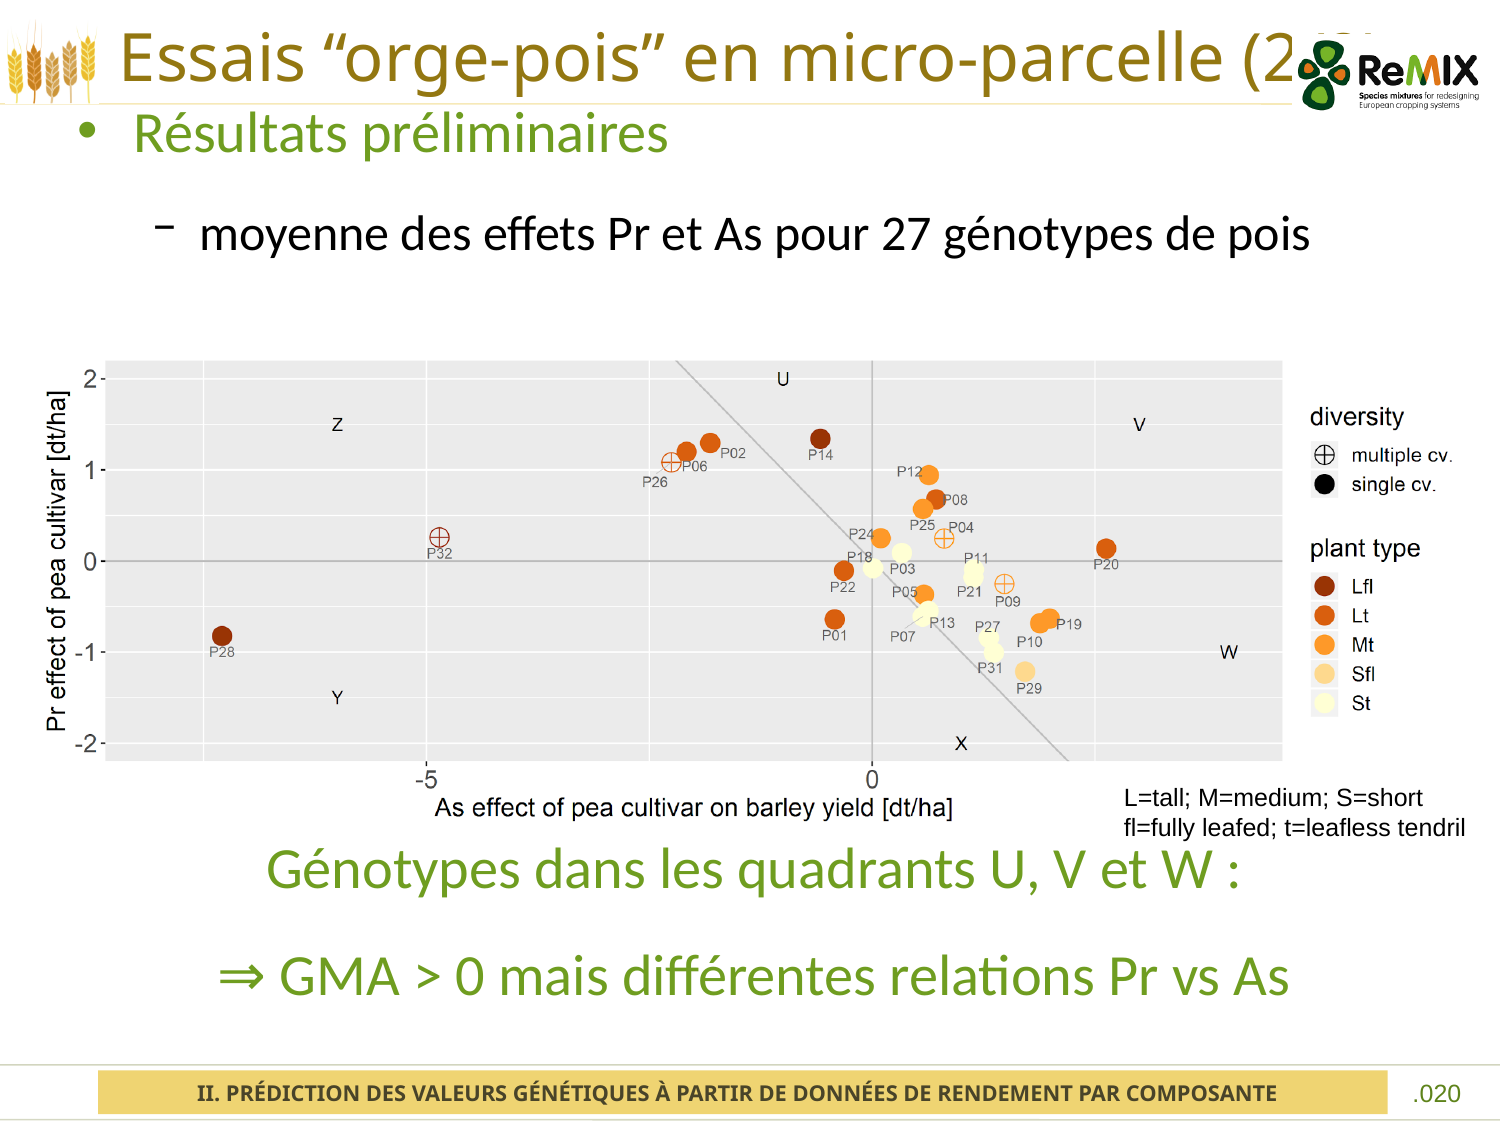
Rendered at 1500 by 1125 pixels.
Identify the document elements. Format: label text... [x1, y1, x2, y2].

list Résultats préliminaires moyenne des effets Pr et As pour 27 génotypes de pois Génotypes dans les quadrants U, V et W : ⇒ GMA > 0 mais différentes relations Pr vs As [62, 86, 1447, 362]
title Essais “orge-pois” en micro-parcelle (2/2) [103, 7, 1483, 86]
picture [1292, 34, 1489, 115]
picture [5, 18, 99, 104]
text_box L=tall; M=medium; S=short fl=fully leafed; t=leafless tendril [1109, 766, 1494, 848]
picture [37, 351, 1472, 830]
text_box II. PRÉDICTION DES VALEURS GÉNÉTIQUES À PARTIR DE DONNÉES DE RENDEMENT PAR COMPOSANTE [112, 1079, 1365, 1106]
